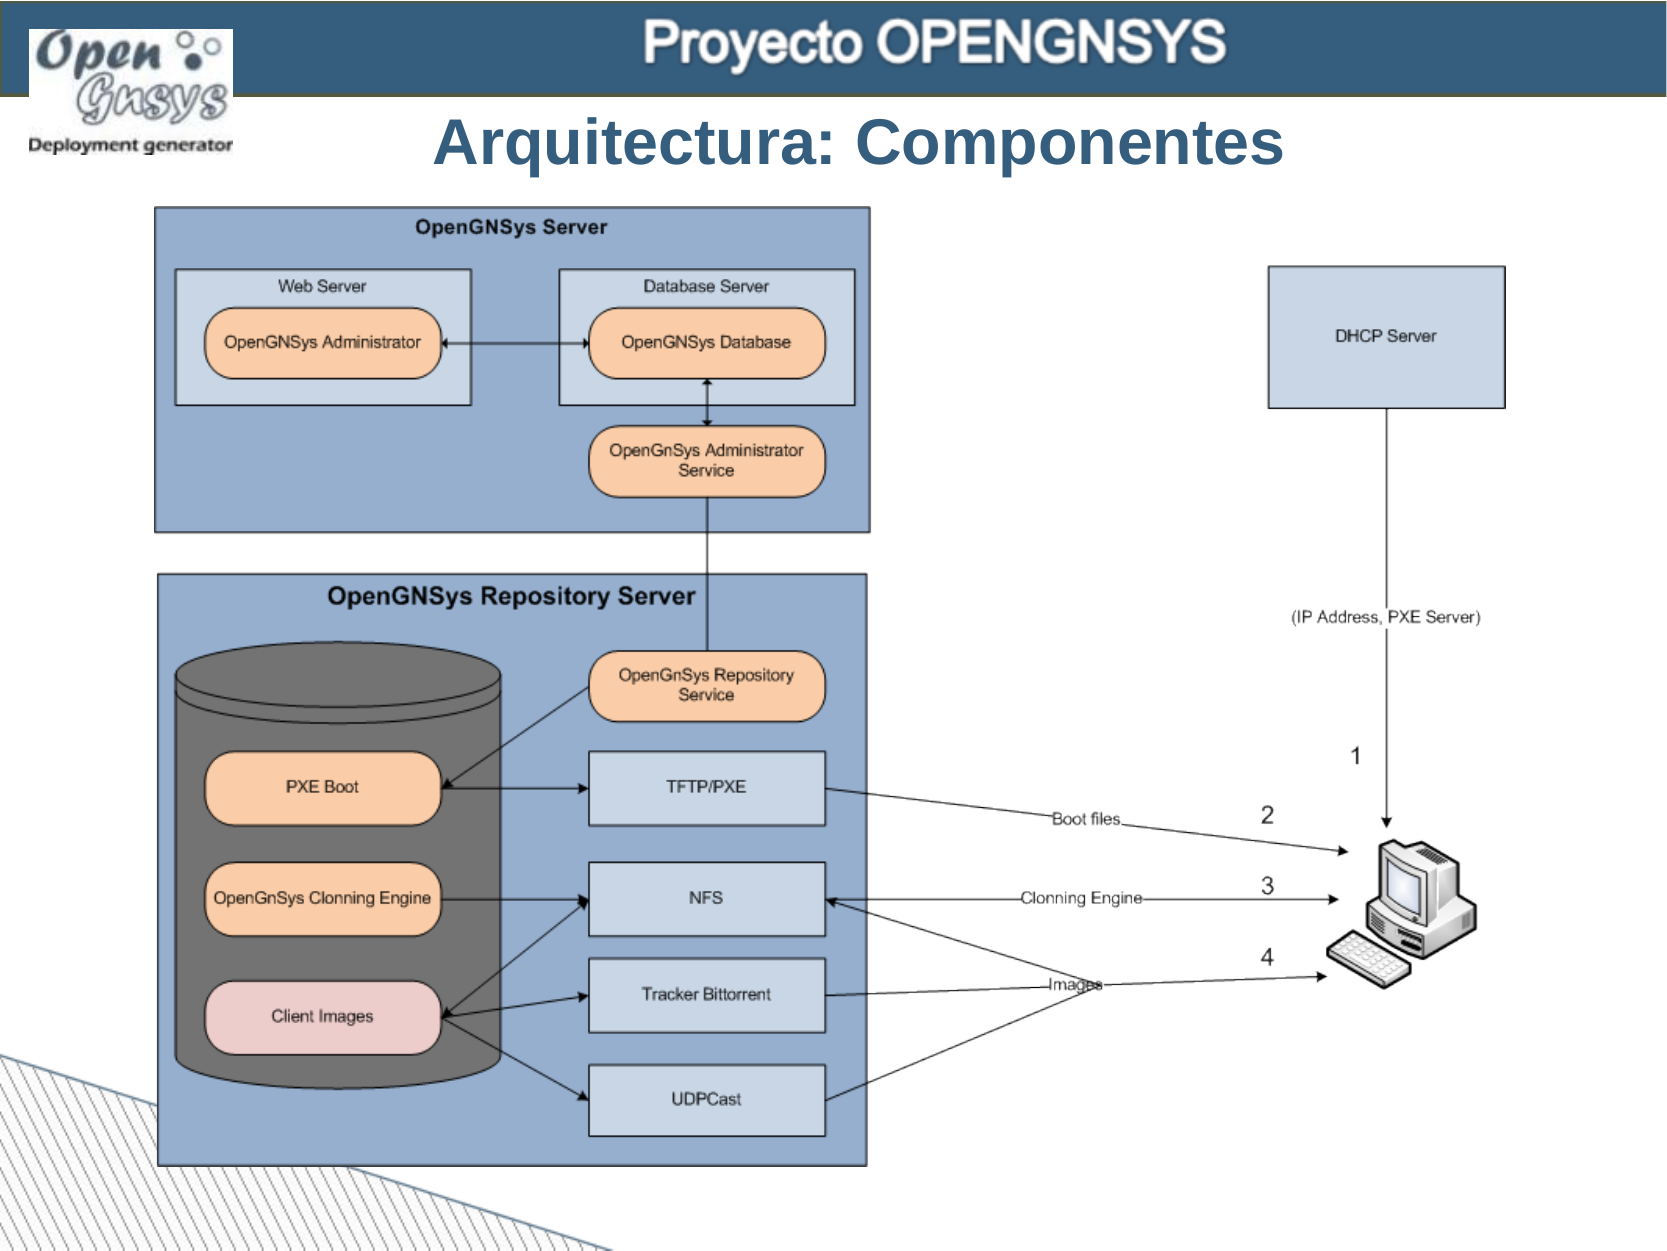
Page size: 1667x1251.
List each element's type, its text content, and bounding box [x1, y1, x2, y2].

picture [0, 0, 1667, 1251]
text_box Arquitectura: Componentes [39, 105, 1667, 253]
